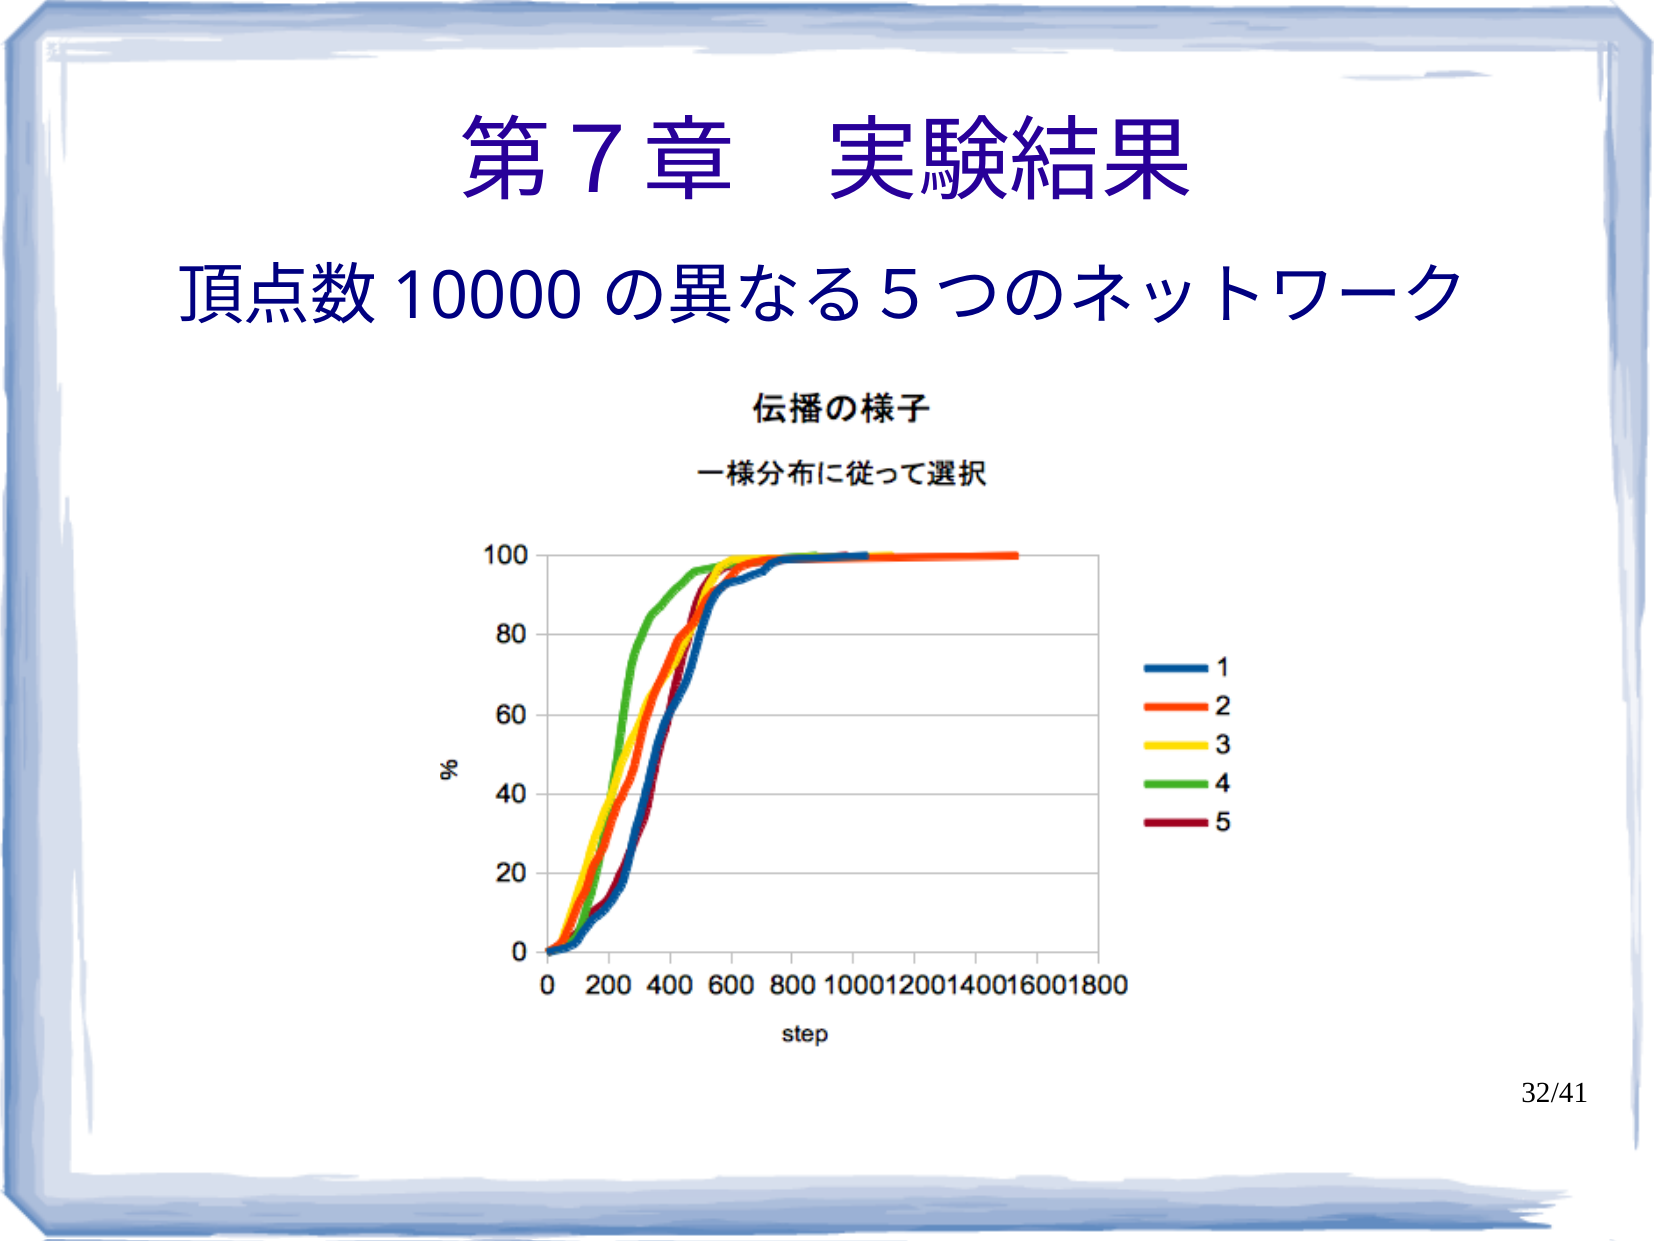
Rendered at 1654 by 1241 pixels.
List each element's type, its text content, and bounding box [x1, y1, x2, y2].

title 第７章 実験結果 [82, 49, 1571, 257]
picture [0, 0, 1654, 1241]
text_box 頂点数 10000 の異なる５つのネットワーク [106, 241, 1489, 343]
